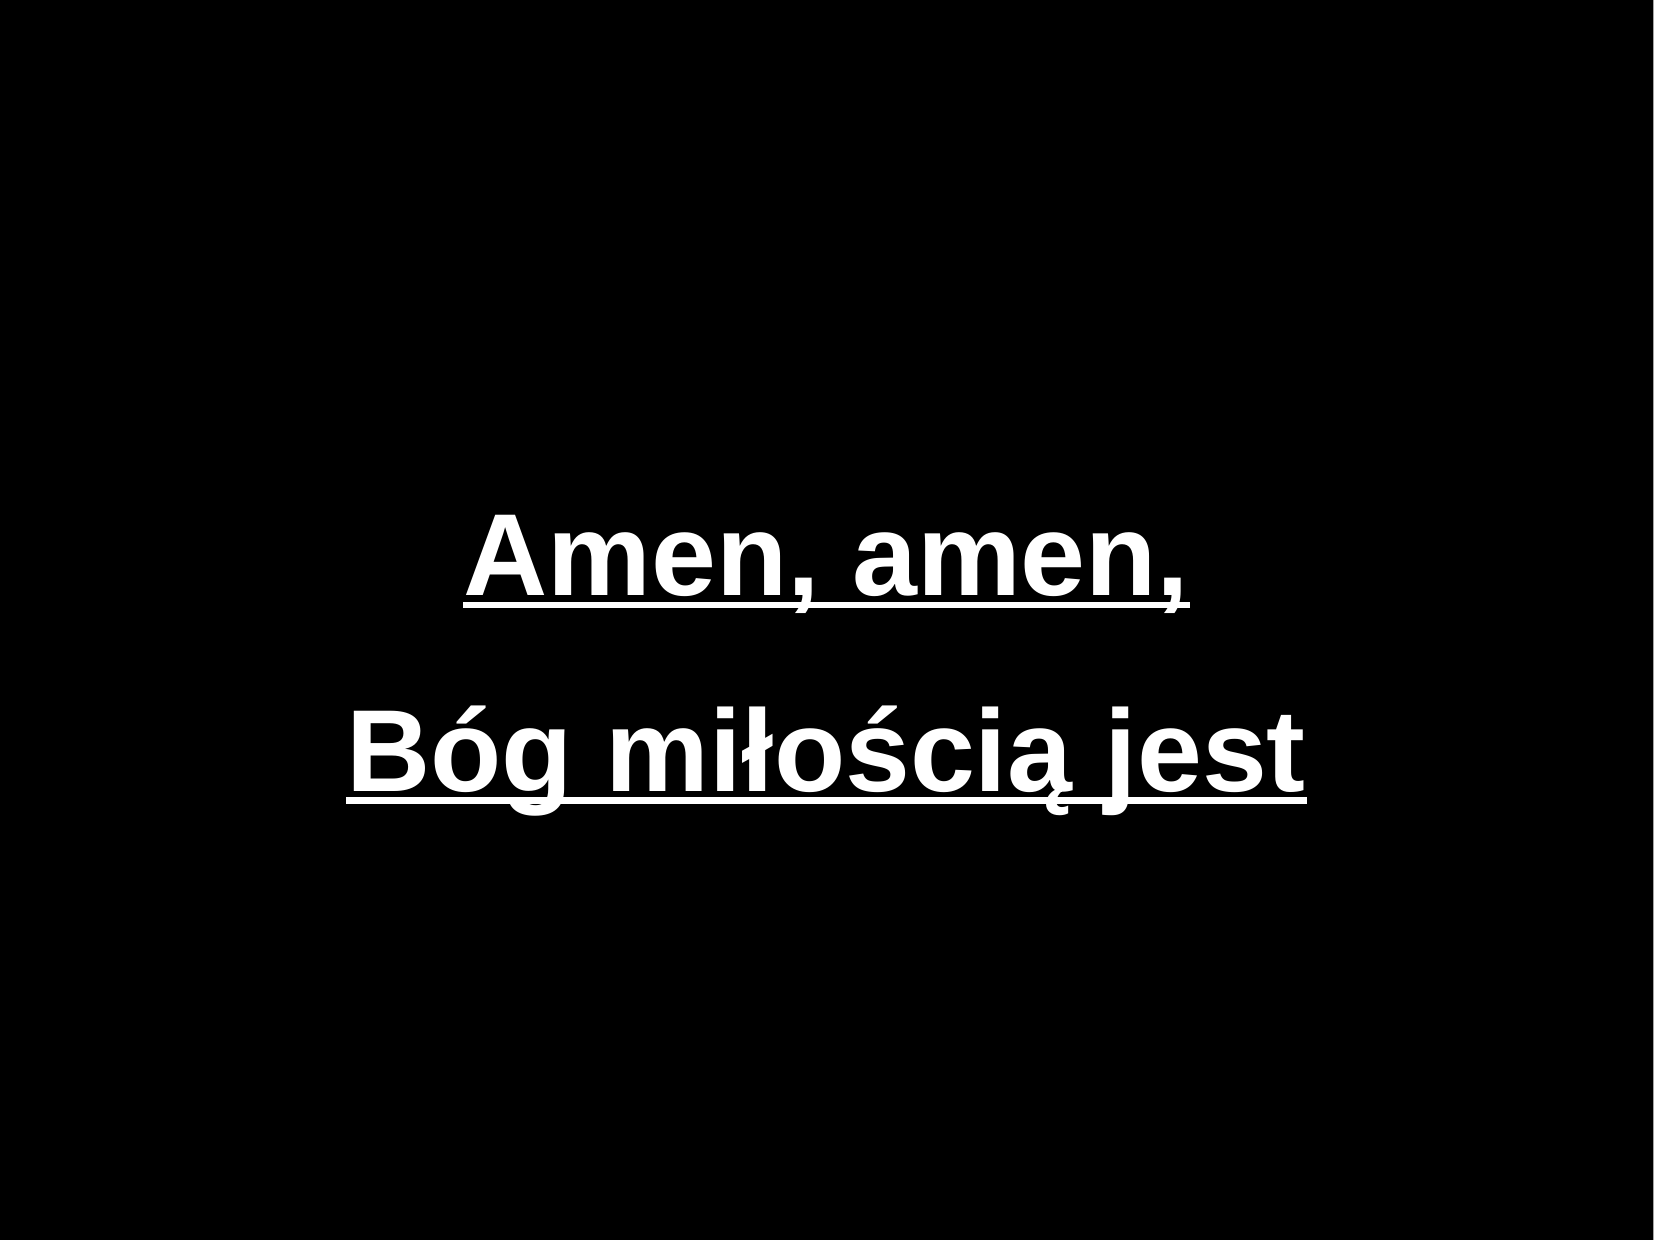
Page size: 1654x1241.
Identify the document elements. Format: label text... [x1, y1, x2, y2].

subtitle Amen, amen, Bóg miłością jest [0, 0, 1654, 1241]
